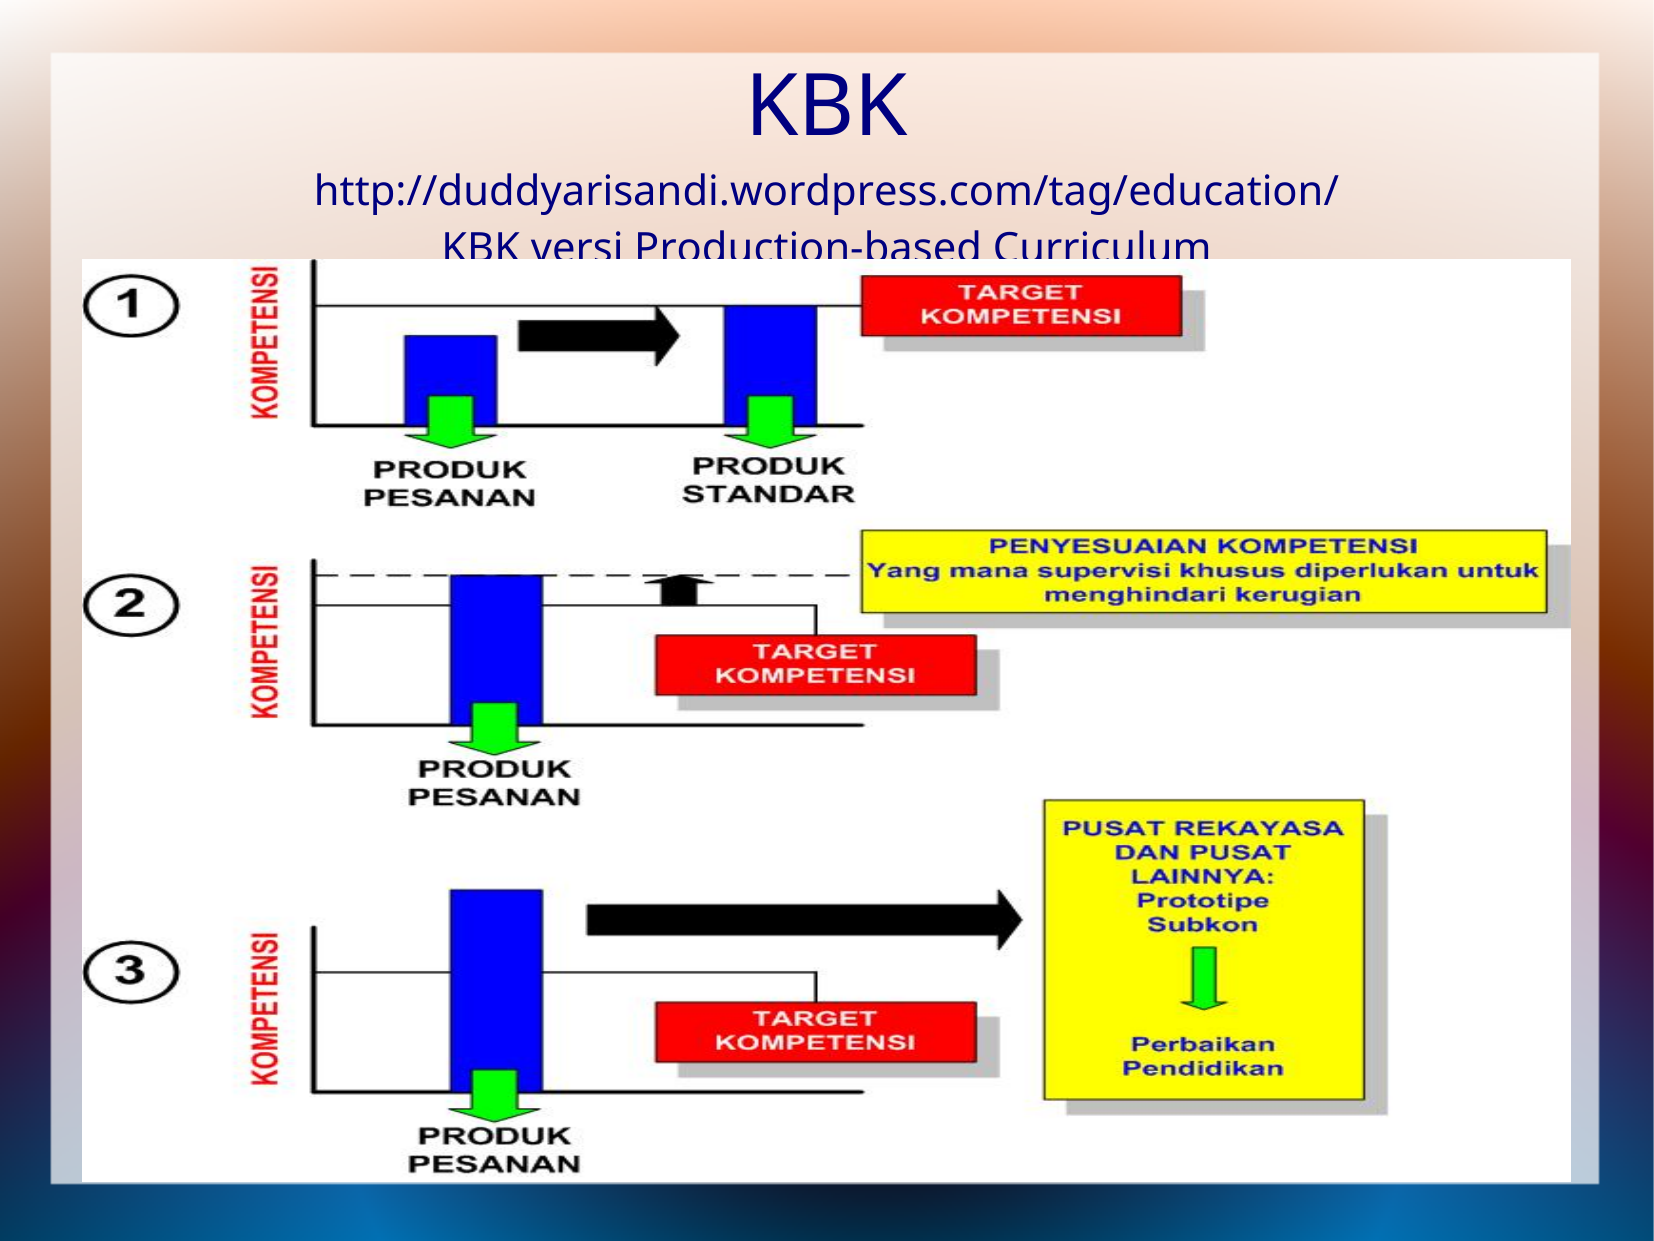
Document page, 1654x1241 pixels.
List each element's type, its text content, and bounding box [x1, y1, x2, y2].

picture [0, 0, 1654, 1241]
title KBK http://duddyarisandi.wordpress.com/tag/education/ KBK versi Production-based Curriculum [82, 55, 1571, 259]
